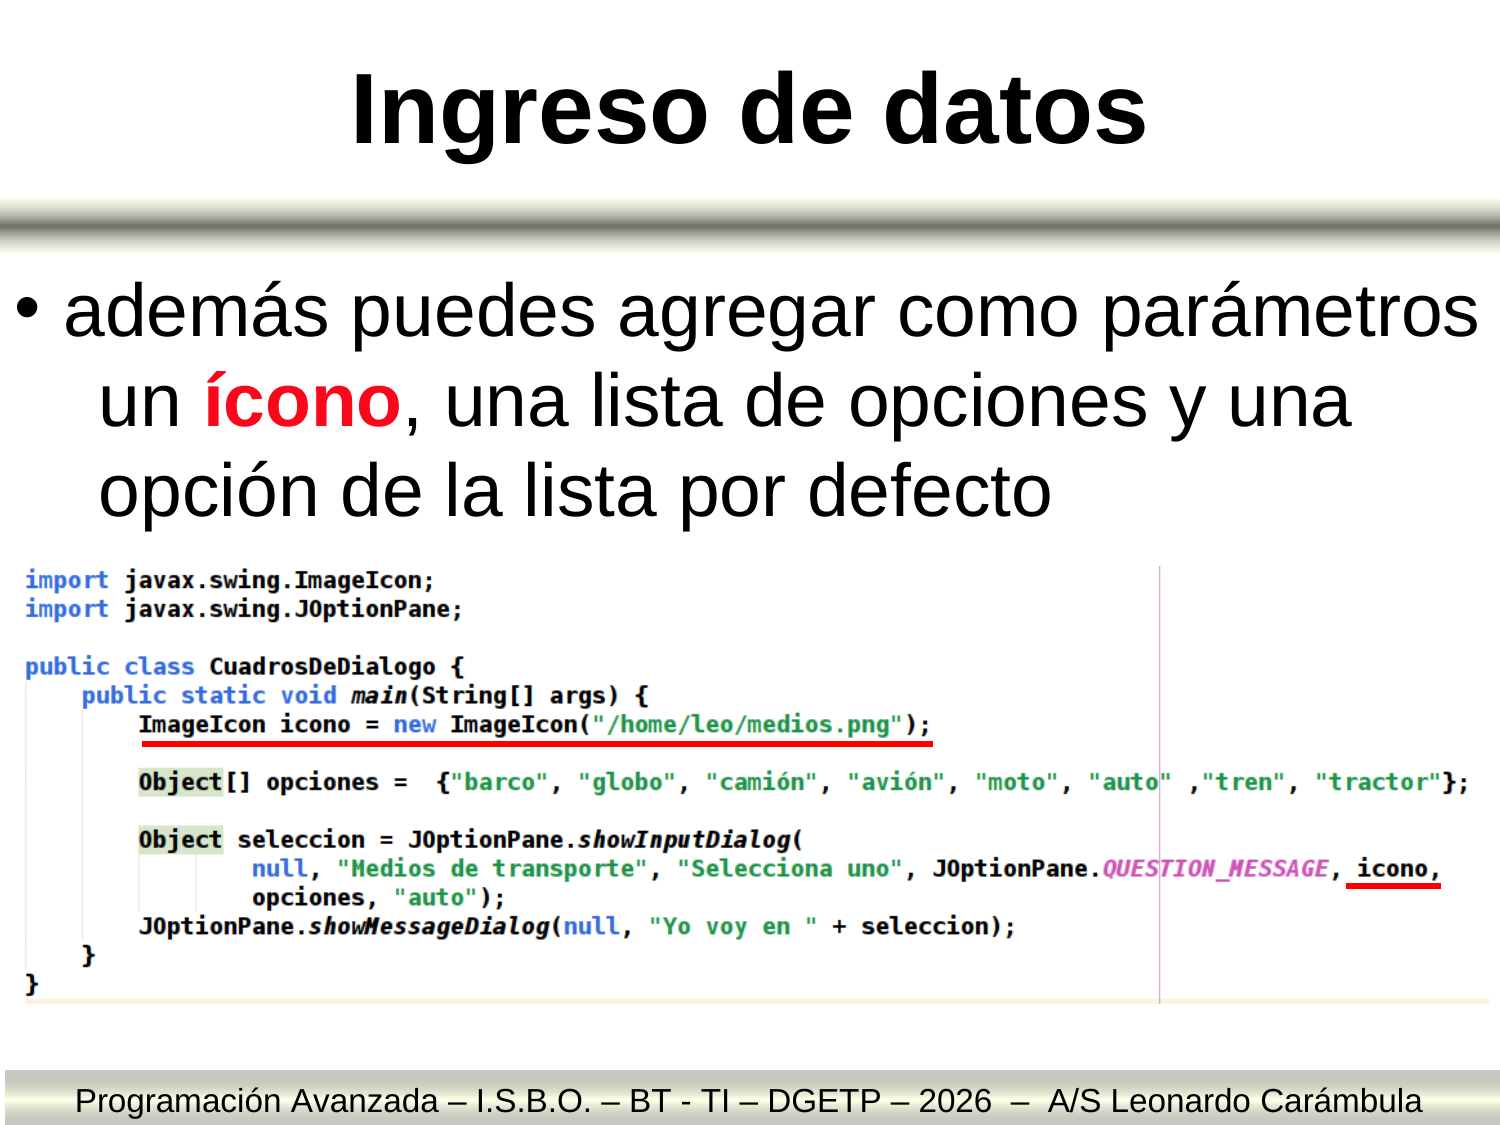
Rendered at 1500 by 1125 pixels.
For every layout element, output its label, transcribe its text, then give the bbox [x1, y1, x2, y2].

title Ingreso de datos [0, 9, 1500, 198]
picture [11, 566, 1489, 1004]
list además puedes agregar como parámetros un ícono, una lista de opciones y una opción de la lista por defecto [0, 253, 1500, 1023]
